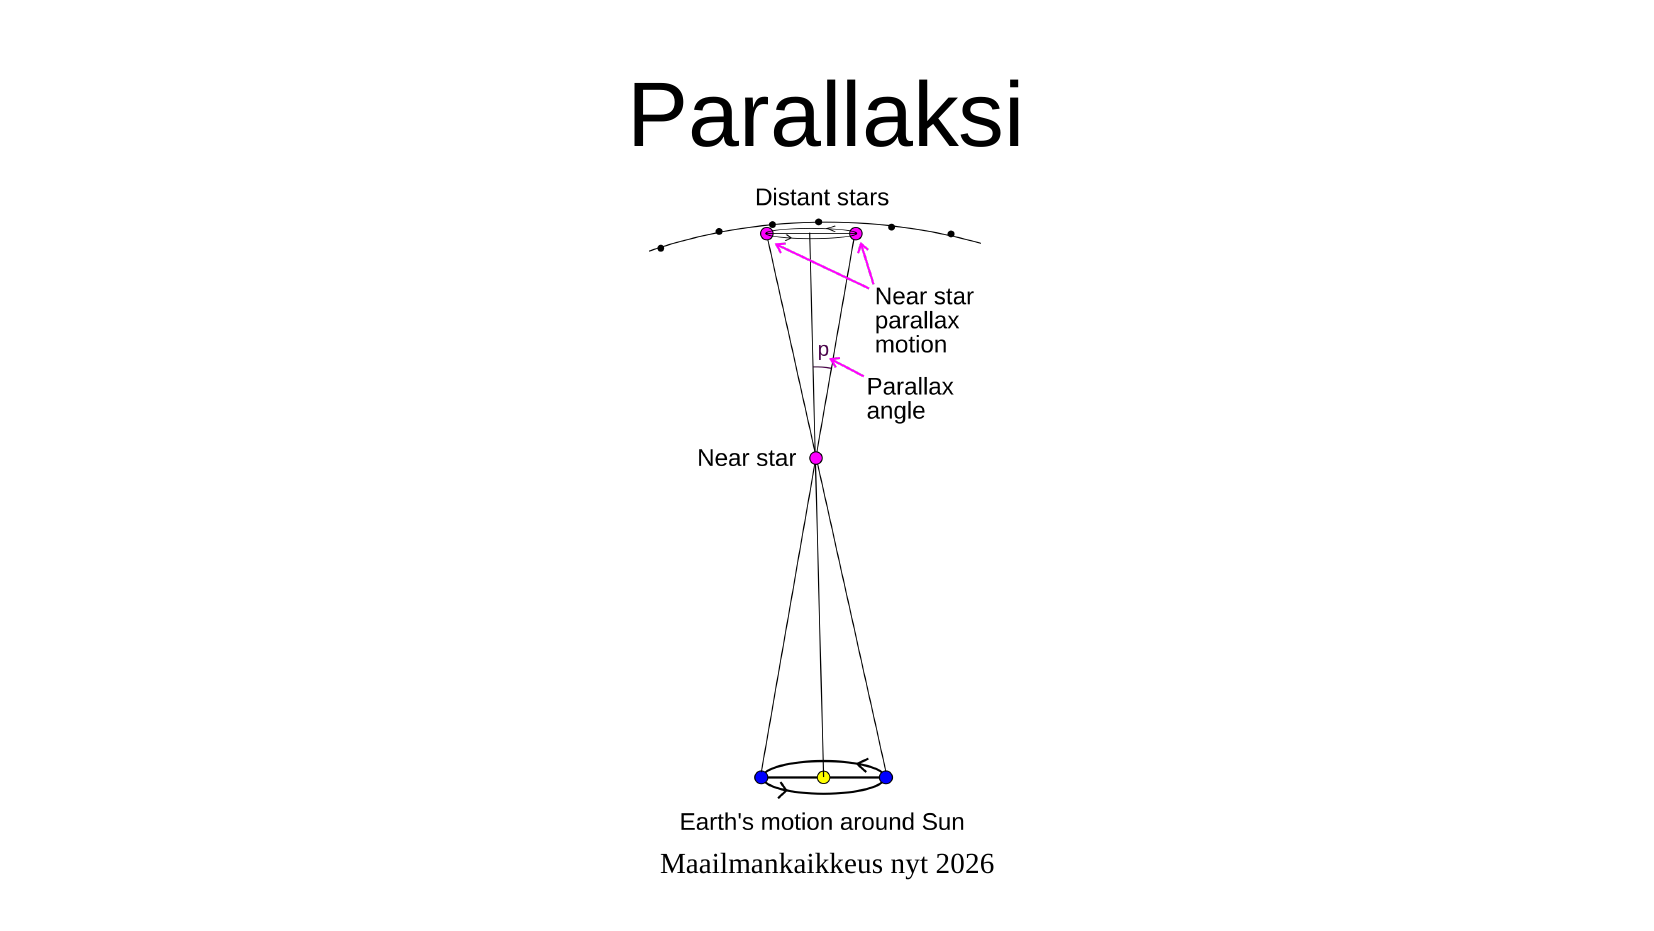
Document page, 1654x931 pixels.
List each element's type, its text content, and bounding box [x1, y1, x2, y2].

picture [649, 193, 981, 849]
title Parallaksi [82, 37, 1571, 193]
